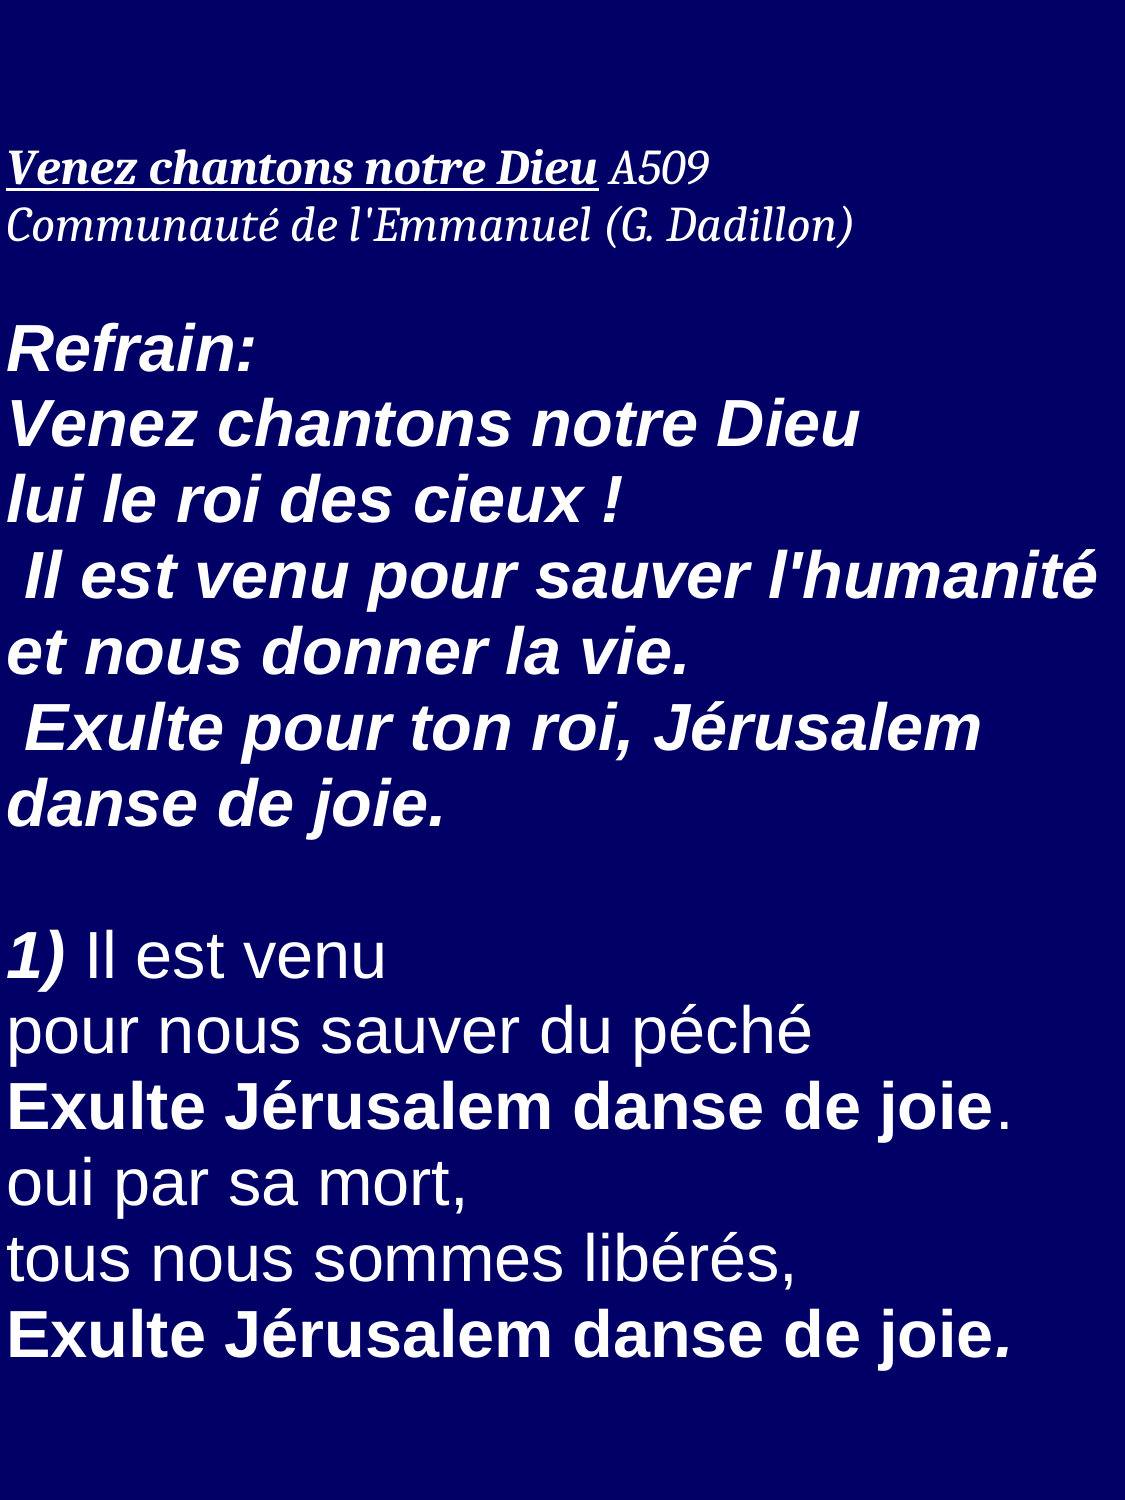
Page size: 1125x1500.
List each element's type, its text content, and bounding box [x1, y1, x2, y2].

text_box Venez chantons notre Dieu A509 Communauté de l'Emmanuel (G. Dadillon) Refrain: Venez chantons notre Dieu lui le roi des cieux ! Il est venu pour sauver l'humanité et nous donner la vie. Exulte pour ton roi, Jérusalem danse de joie. 1) Il est venu pour nous sauver du péché Exulte Jérusalem danse de joie. oui par sa mort, tous nous sommes libérés, Exulte Jérusalem danse de joie. [0, 132, 1125, 1364]
